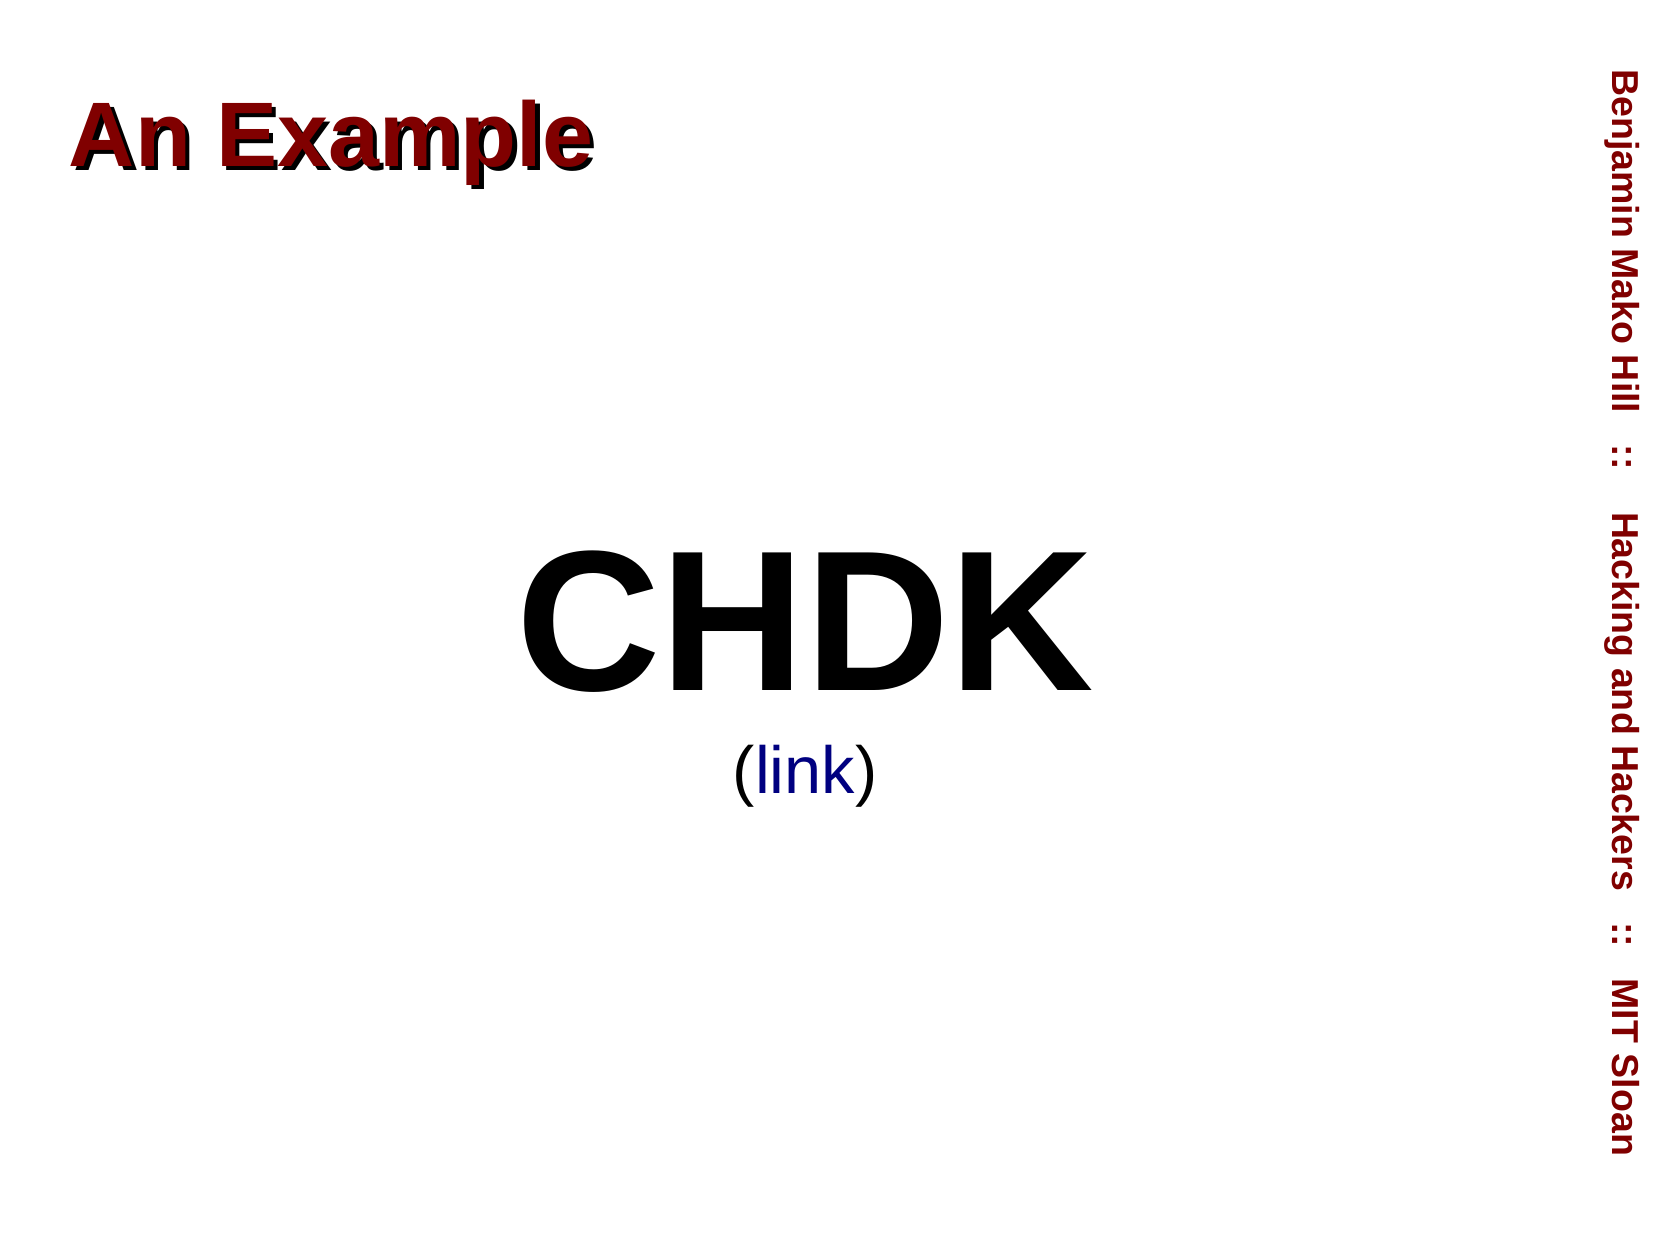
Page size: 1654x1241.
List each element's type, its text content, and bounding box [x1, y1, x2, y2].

title An Example [68, 38, 1542, 231]
subtitle CHDK (link) [75, 196, 1535, 1121]
